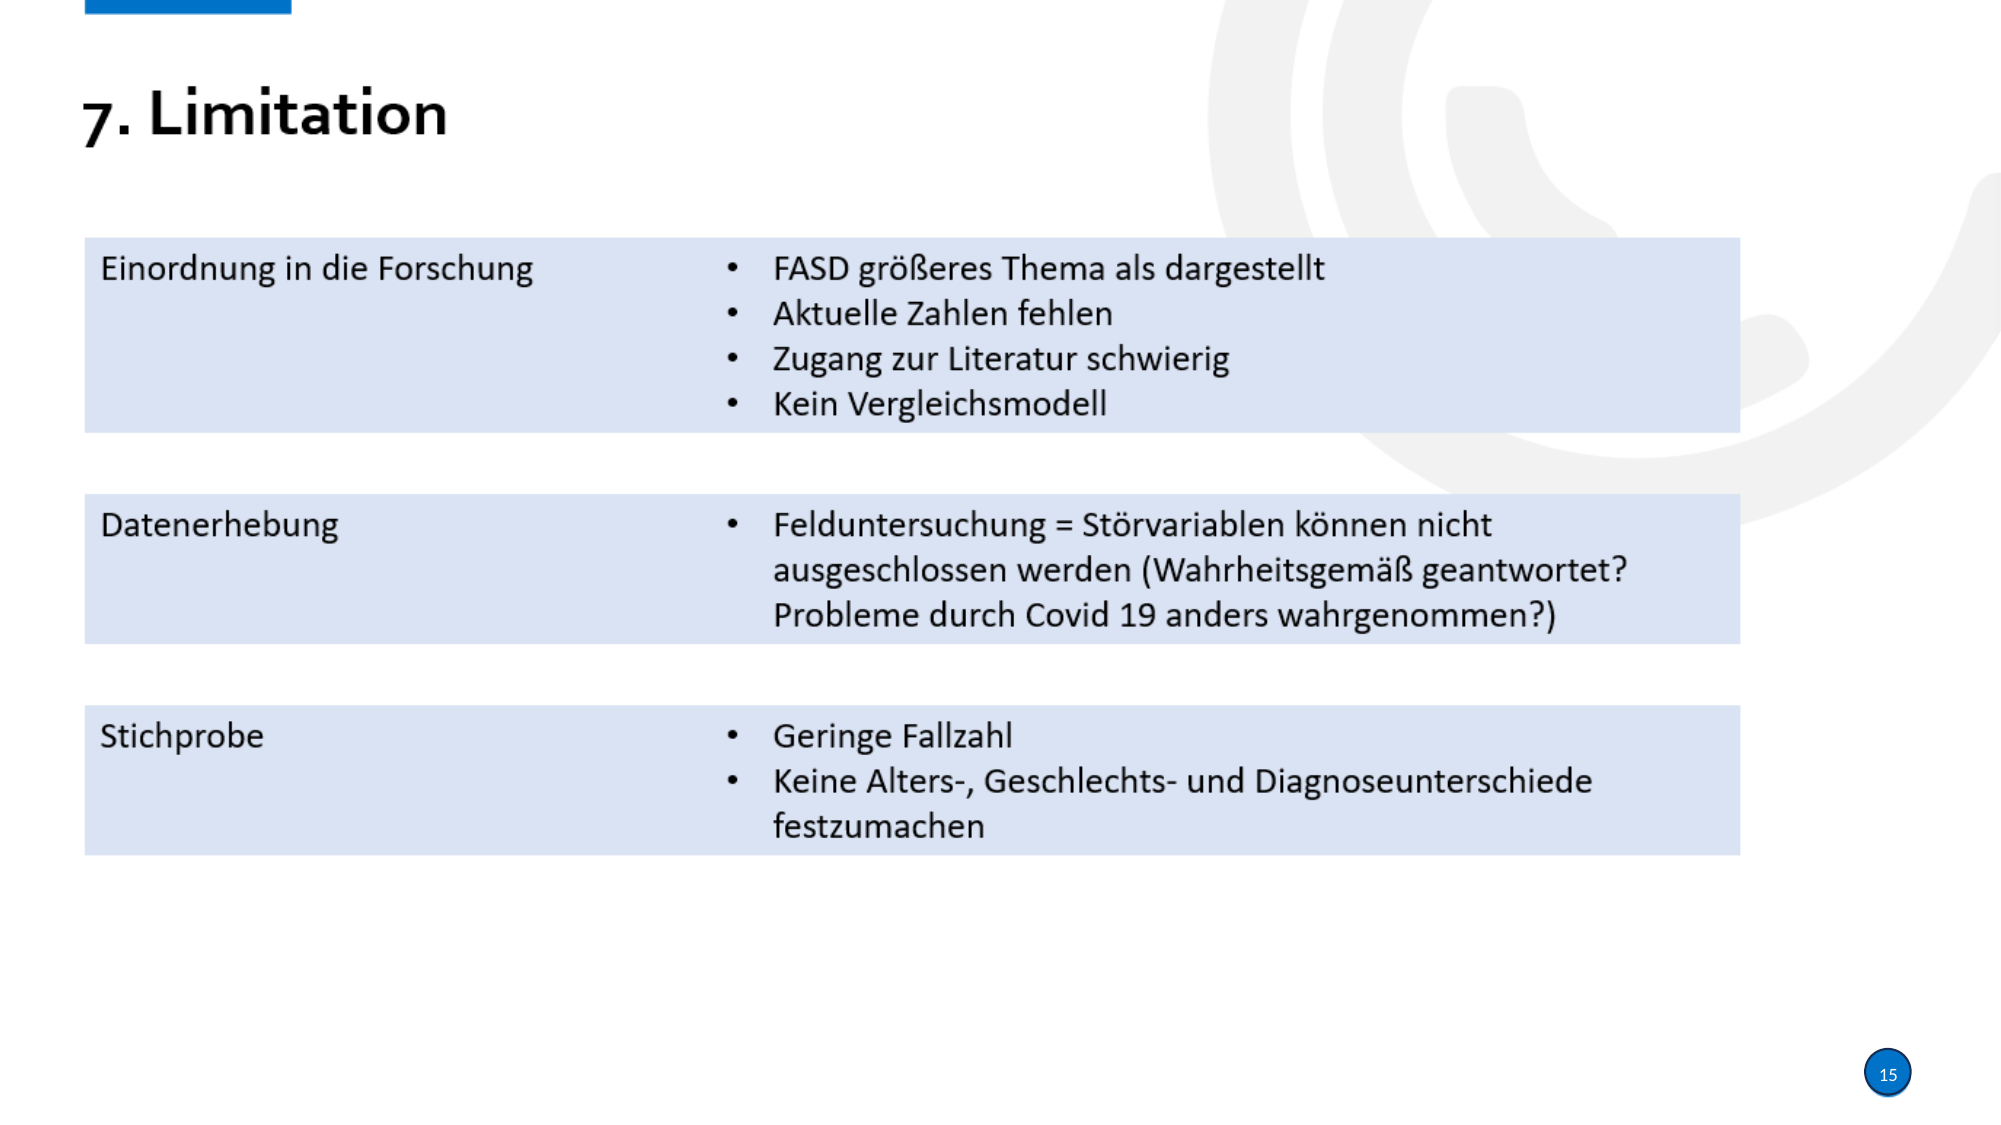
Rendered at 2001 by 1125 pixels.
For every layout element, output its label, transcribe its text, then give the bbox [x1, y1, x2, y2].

picture [5, 0, 1994, 1125]
text_box 15 [1864, 1058, 1913, 1090]
text_box [1869, 1048, 1906, 1058]
text_box [1874, 1090, 1902, 1095]
